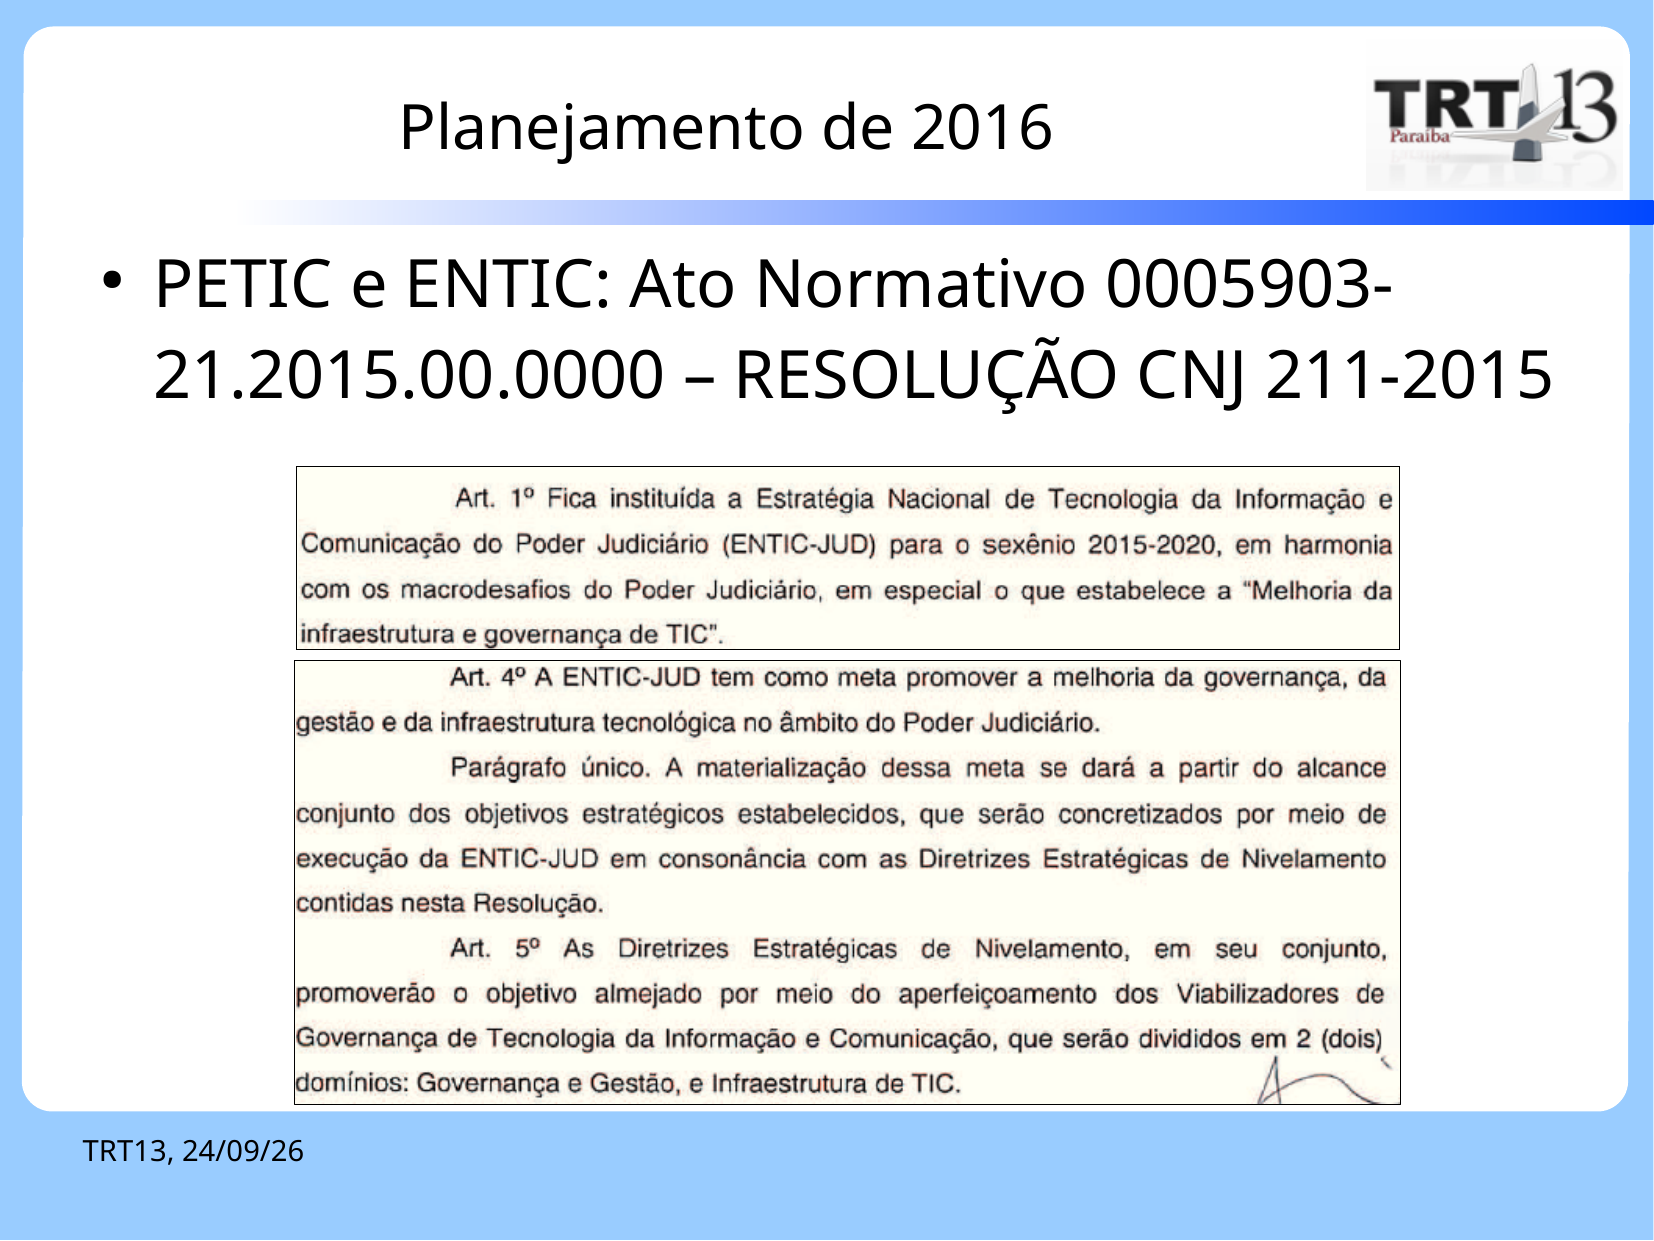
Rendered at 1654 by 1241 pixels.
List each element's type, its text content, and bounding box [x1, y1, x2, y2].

title Planejamento de 2016 [82, 49, 1371, 201]
picture [295, 661, 1400, 1104]
picture [1366, 39, 1623, 191]
list PETIC e ENTIC: Ato Normativo 0005903-21.2015.00.0000 – RESOLUÇÃO CNJ 211-2015 [82, 236, 1571, 1055]
picture [296, 466, 1400, 650]
